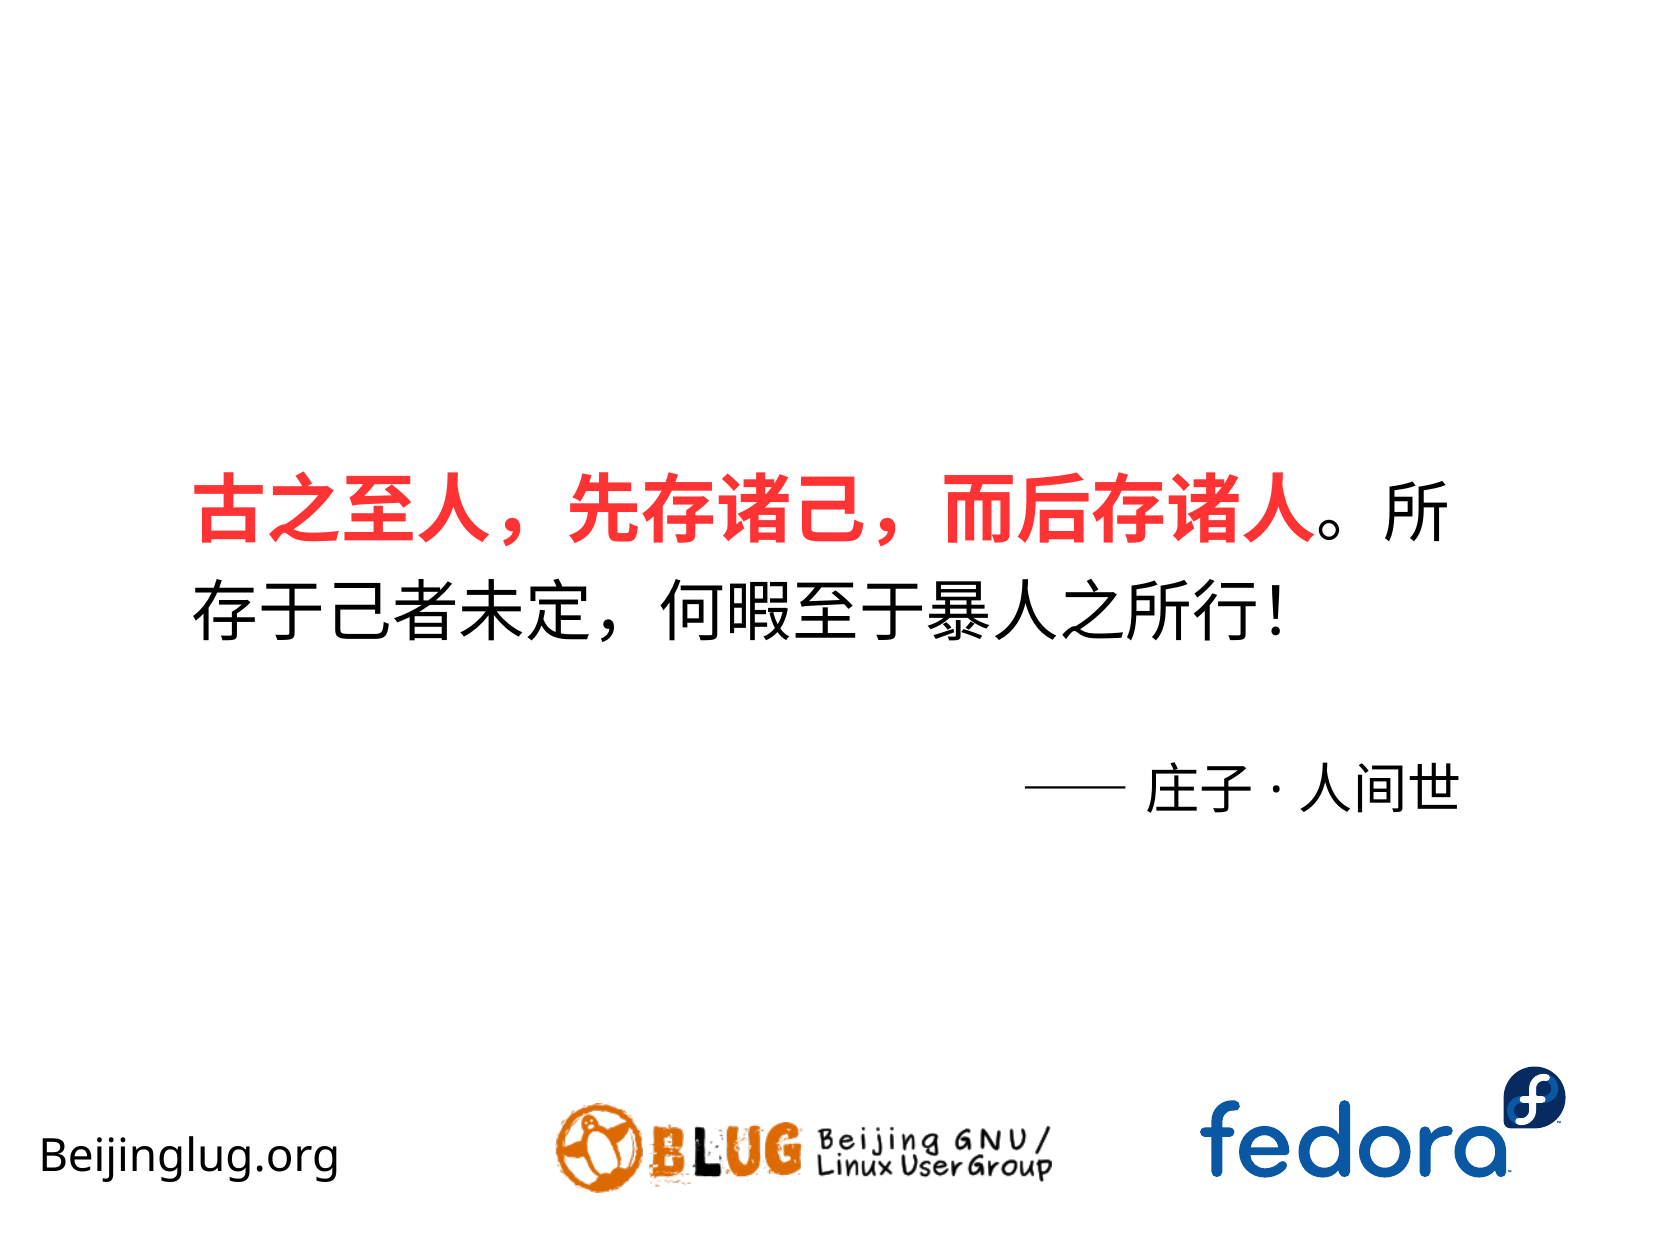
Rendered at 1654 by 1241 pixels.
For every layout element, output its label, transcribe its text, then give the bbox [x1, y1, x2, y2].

text_box 古之至人，先存诸己，而后存诸人。所存于己者未定，何暇至于暴人之所行！ ——庄子·人间世 [177, 187, 1477, 945]
picture [555, 1103, 1052, 1193]
